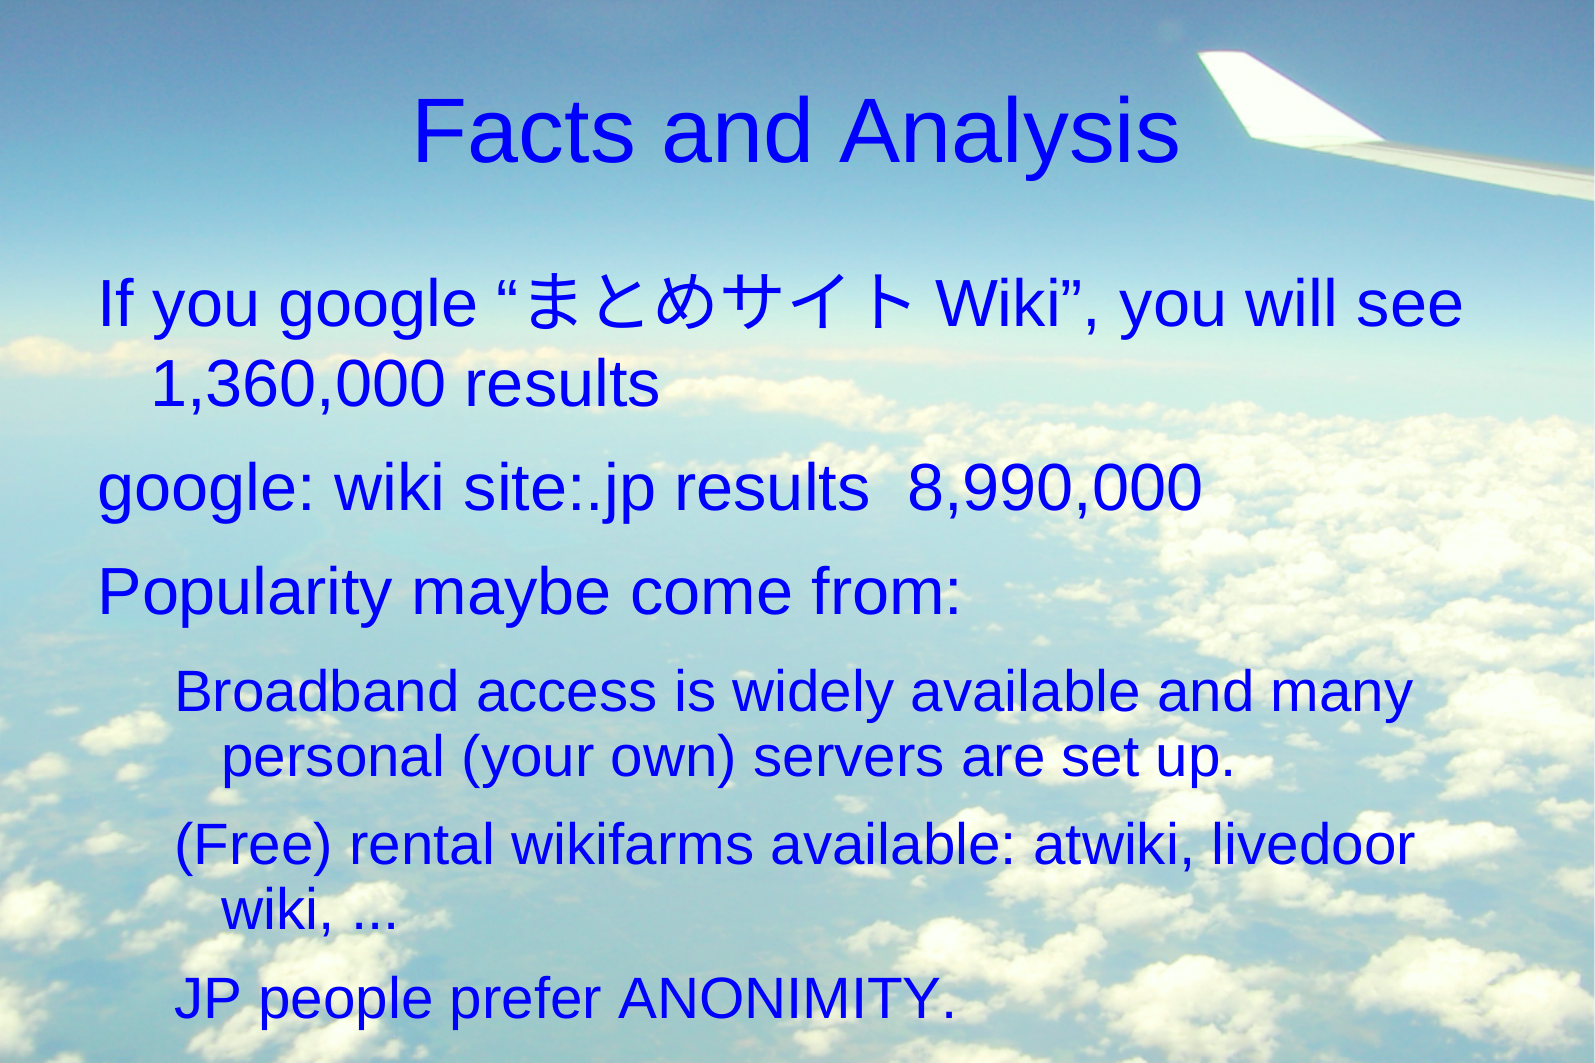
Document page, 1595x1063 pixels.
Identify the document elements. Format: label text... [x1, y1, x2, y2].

title Facts and Analysis [79, 42, 1515, 220]
list If you google “まとめサイト Wiki”, you will see 1,360,000 results google: wiki site:.jp results 8,990,000 Popularity maybe come from: Broadband access is widely available and many personal (your own) servers are set up. (Free) rental wikifarms available: atwiki, livedoor wiki, ... JP people prefer ANONIMITY. [79, 248, 1515, 1008]
picture [0, 0, 1595, 1063]
